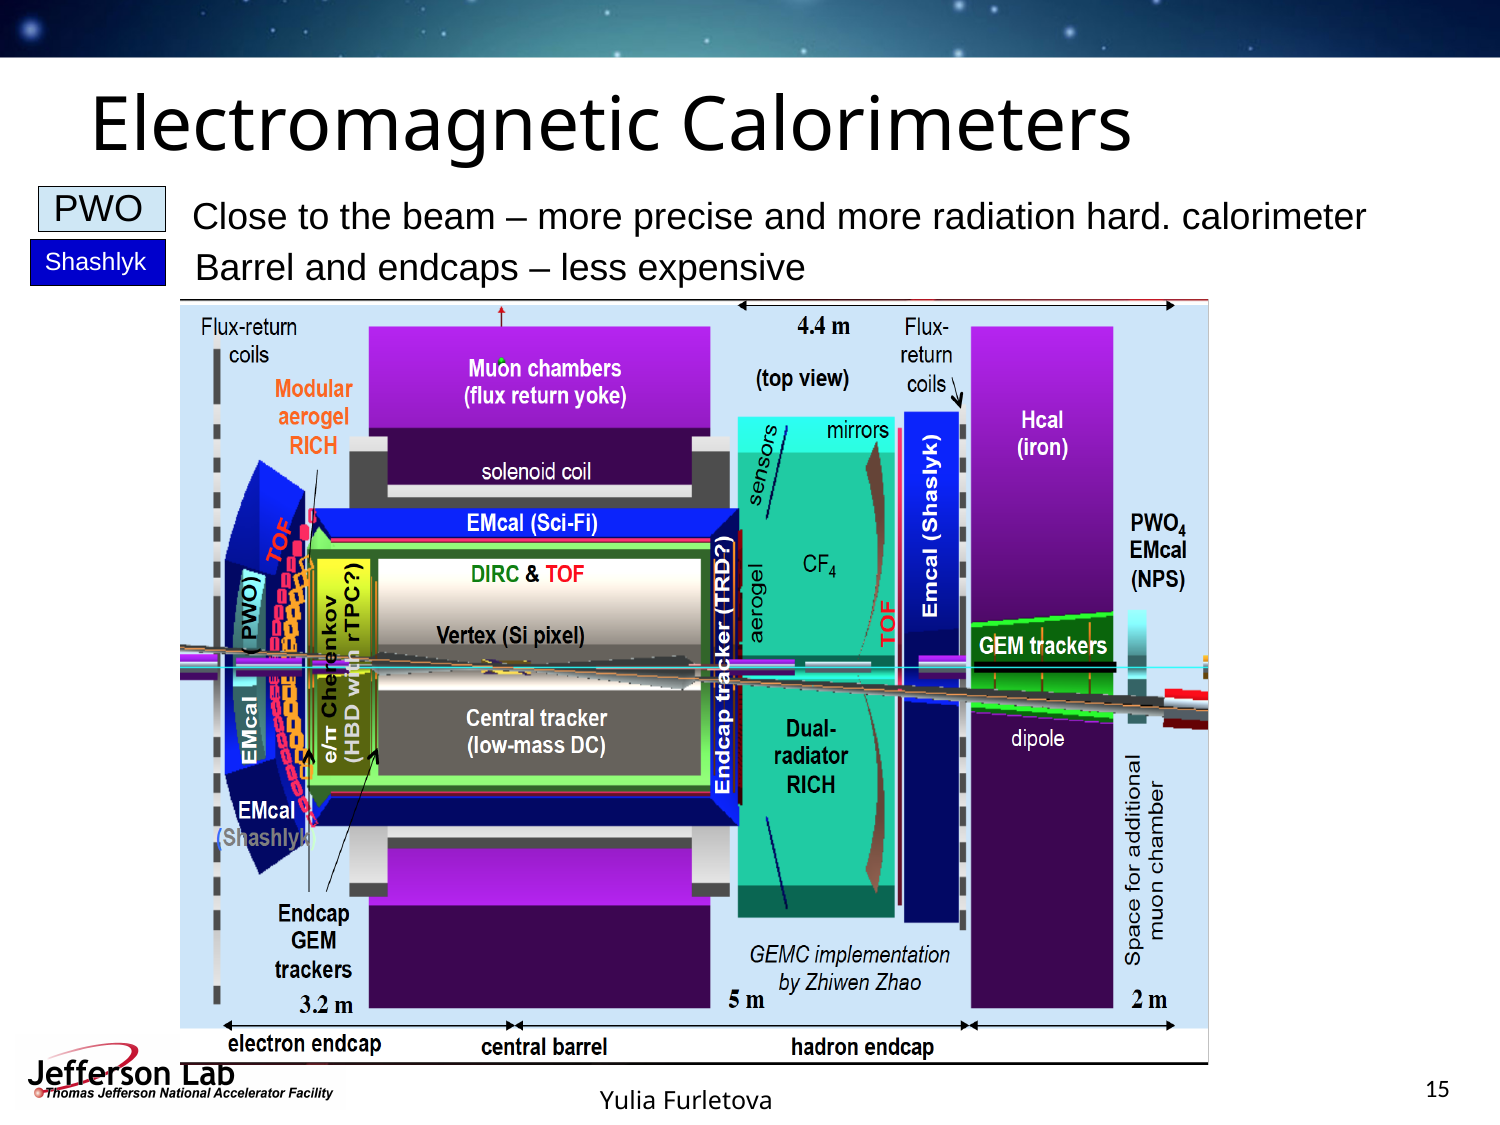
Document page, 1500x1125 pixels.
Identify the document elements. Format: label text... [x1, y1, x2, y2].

text_box PWO [38, 186, 166, 232]
text_box Shashlyk [30, 239, 166, 286]
text_box Close to the beam – more precise and more radiation hard. calorimeter [177, 188, 1385, 246]
text_box Barrel and endcaps – less expensive [180, 239, 823, 297]
text_box Yulia Furletova [585, 1080, 789, 1123]
picture [0, 0, 1500, 1125]
text_box Electromagnetic Calorimeters [75, 75, 1168, 175]
